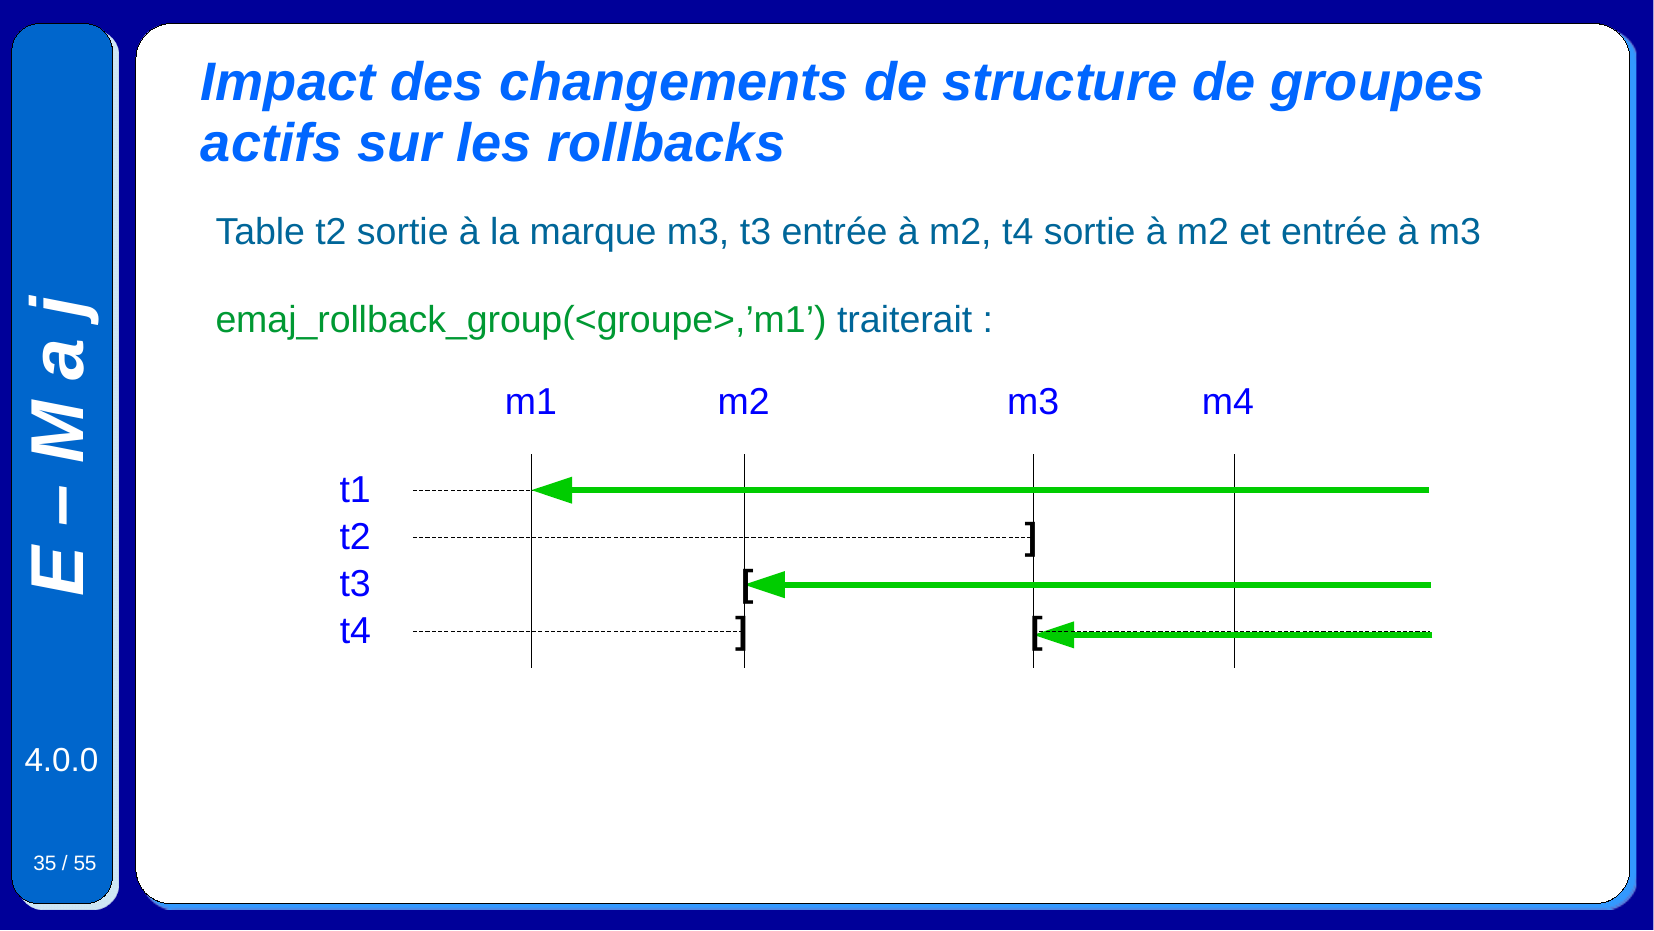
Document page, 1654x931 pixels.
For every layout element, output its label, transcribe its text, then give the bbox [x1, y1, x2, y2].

text_box ] [720, 602, 763, 660]
text_box [ [726, 555, 769, 612]
text_box t3 [324, 555, 386, 602]
text_box t1 [324, 460, 386, 507]
text_box [ [1015, 602, 1058, 660]
text_box t2 [324, 507, 386, 555]
text_box m1 [490, 373, 572, 430]
title Impact des changements de structure de groupes actifs sur les rollbacks [200, 34, 1575, 191]
text_box m2 [702, 373, 785, 430]
text_box t4 [324, 602, 386, 660]
text_box ] [1009, 507, 1053, 565]
text_box m3 [992, 373, 1074, 430]
text_box Table t2 sortie à la marque m3, t3 entrée à m2, t4 sortie à m2 et entrée à m3 [200, 203, 1507, 260]
text_box m4 [1187, 373, 1269, 430]
text_box emaj_rollback_group(<groupe>,’m1’) traiterait : [200, 291, 1009, 349]
